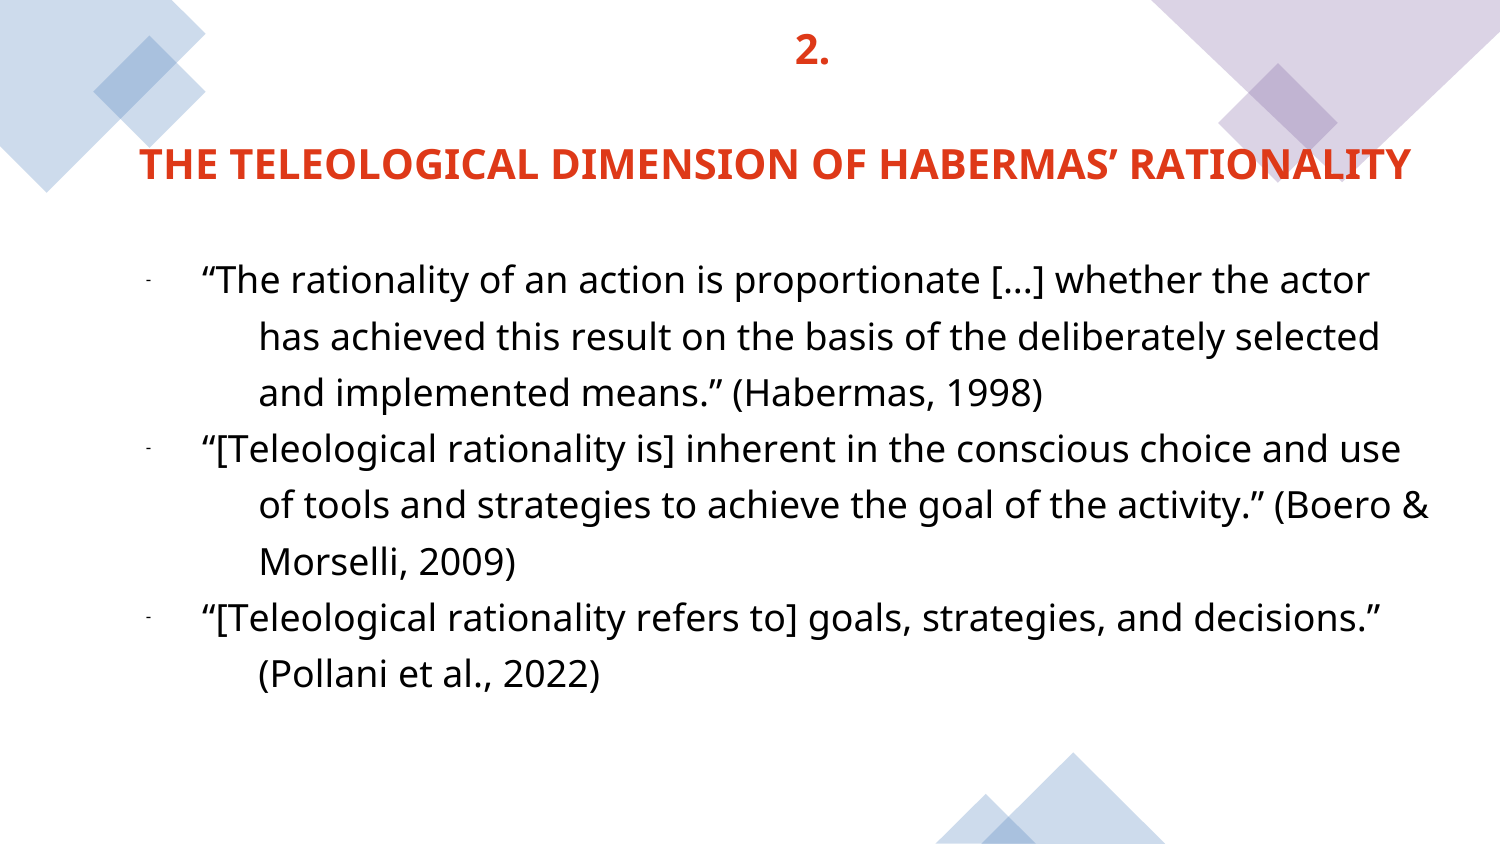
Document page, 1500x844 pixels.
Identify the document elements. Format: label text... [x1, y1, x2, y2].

text_box 2. THE TELEOLOGICAL DIMENSION OF HABERMAS’ RATIONALITY “The rationality of an action is proportionate [...] whether the actor has achieved this result on the basis of the deliberately selected and implemented means.” (Habermas, 1998) “[Teleological rationality is] inherent in the conscious choice and use of tools and strategies to achieve the goal of the activity.” (Boero & Morselli, 2009) “[Teleological rationality refers to] goals, strategies, and decisions.” (Pollani et al., 2022) [93, 0, 1458, 706]
text_box [0, 0, 1500, 844]
